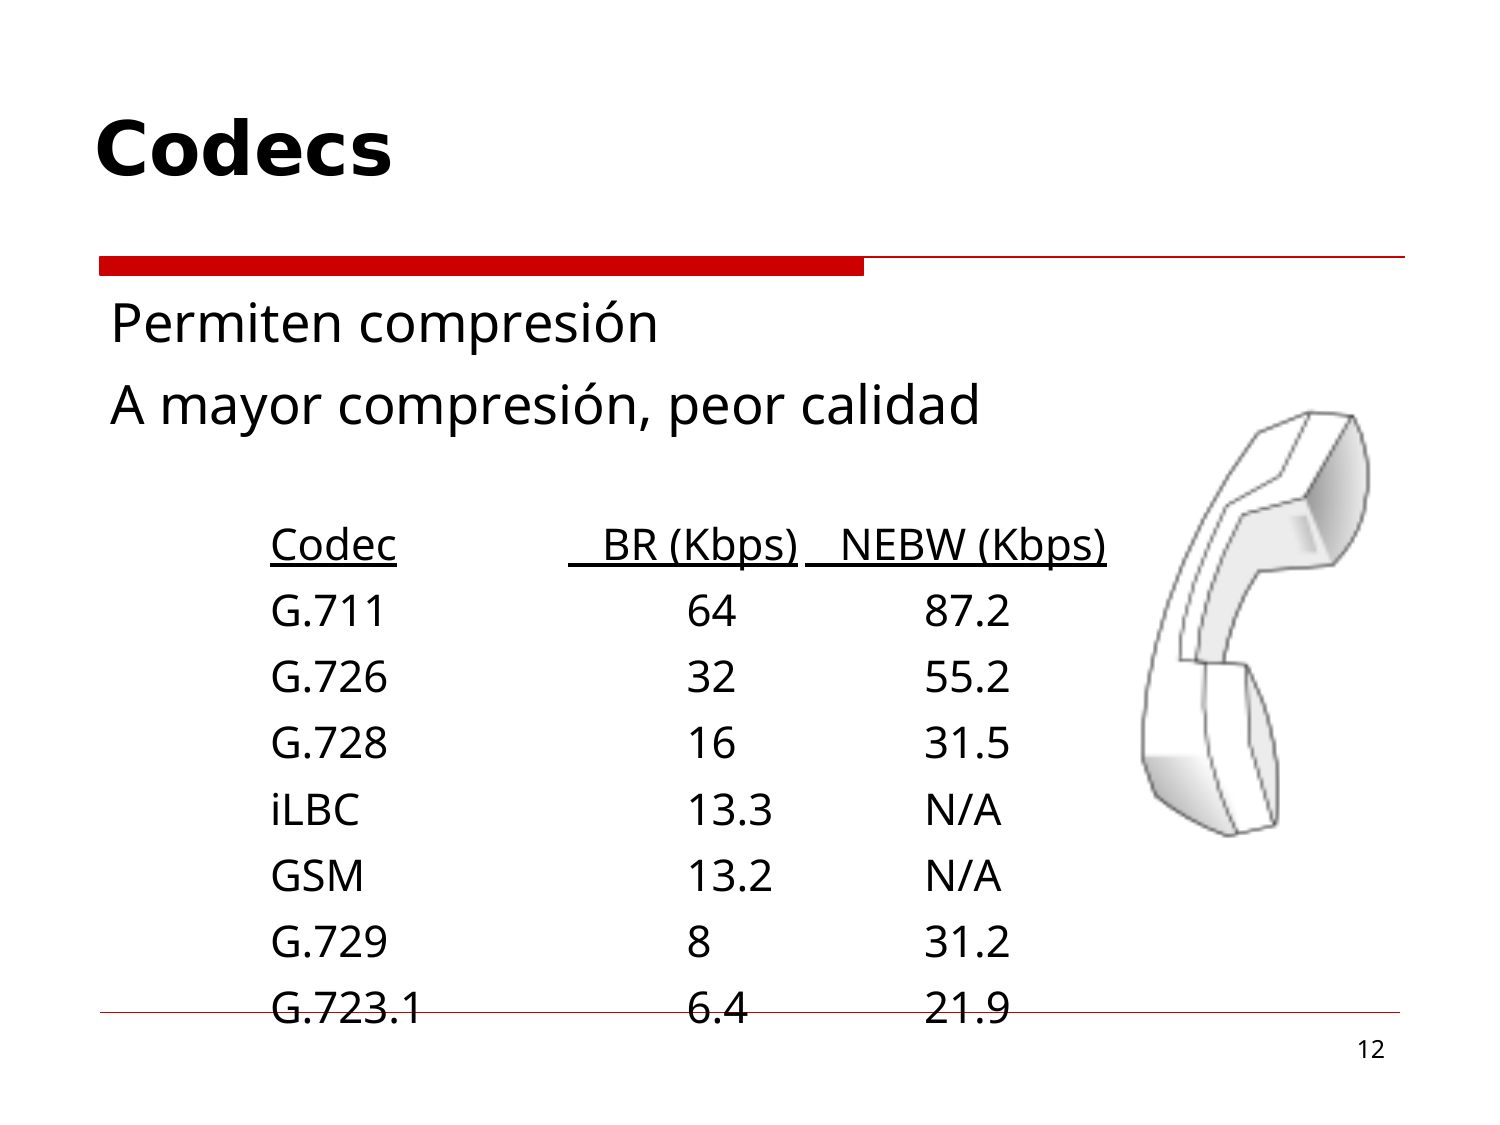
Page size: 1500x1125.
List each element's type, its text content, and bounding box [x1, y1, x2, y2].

picture [1130, 398, 1380, 847]
title Codecs [94, 50, 1408, 250]
list Permiten compresión A mayor compresión, peor calidad Codec BR (Kbps) NEBW (Kbps) G.711 64 87.2 G.726 32 55.2 G.728 16 31.5 iLBC 13.3 N/A GSM 13.2 N/A G.729 8 31.2 G.723.1 6.4 21.9 [92, 287, 1406, 989]
